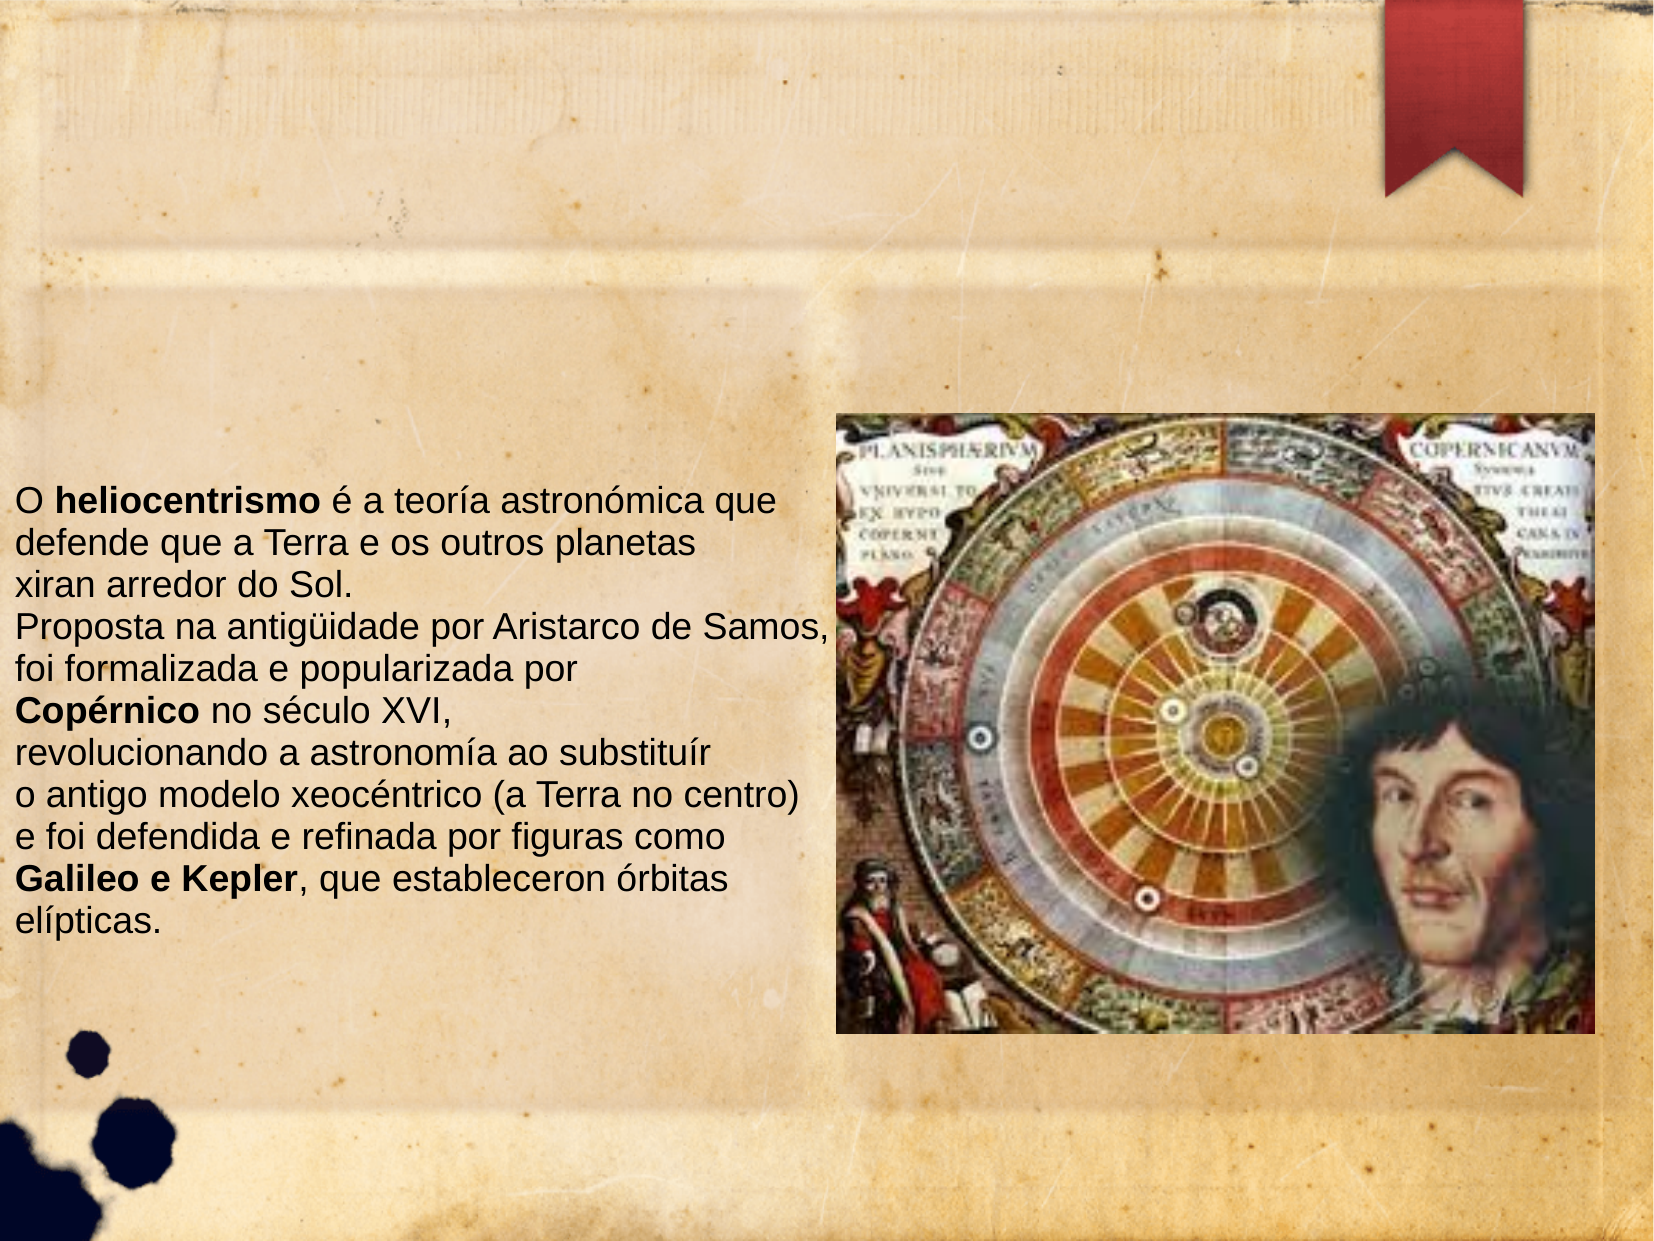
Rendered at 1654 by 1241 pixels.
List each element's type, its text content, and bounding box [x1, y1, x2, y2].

text_box O heliocentrismo é a teoría astronómica que defende que a Terra e os outros planetas xiran arredor do Sol. Proposta na antigüidade por Aristarco de Samos, foi formalizada e popularizada por Copérnico no século XVI, revolucionando a astronomía ao substituír o antigo modelo xeocéntrico (a Terra no centro) e foi defendida e refinada por figuras como Galileo e Kepler, que estableceron órbitas elípticas. [0, 472, 836, 950]
picture [0, 0, 1654, 1241]
